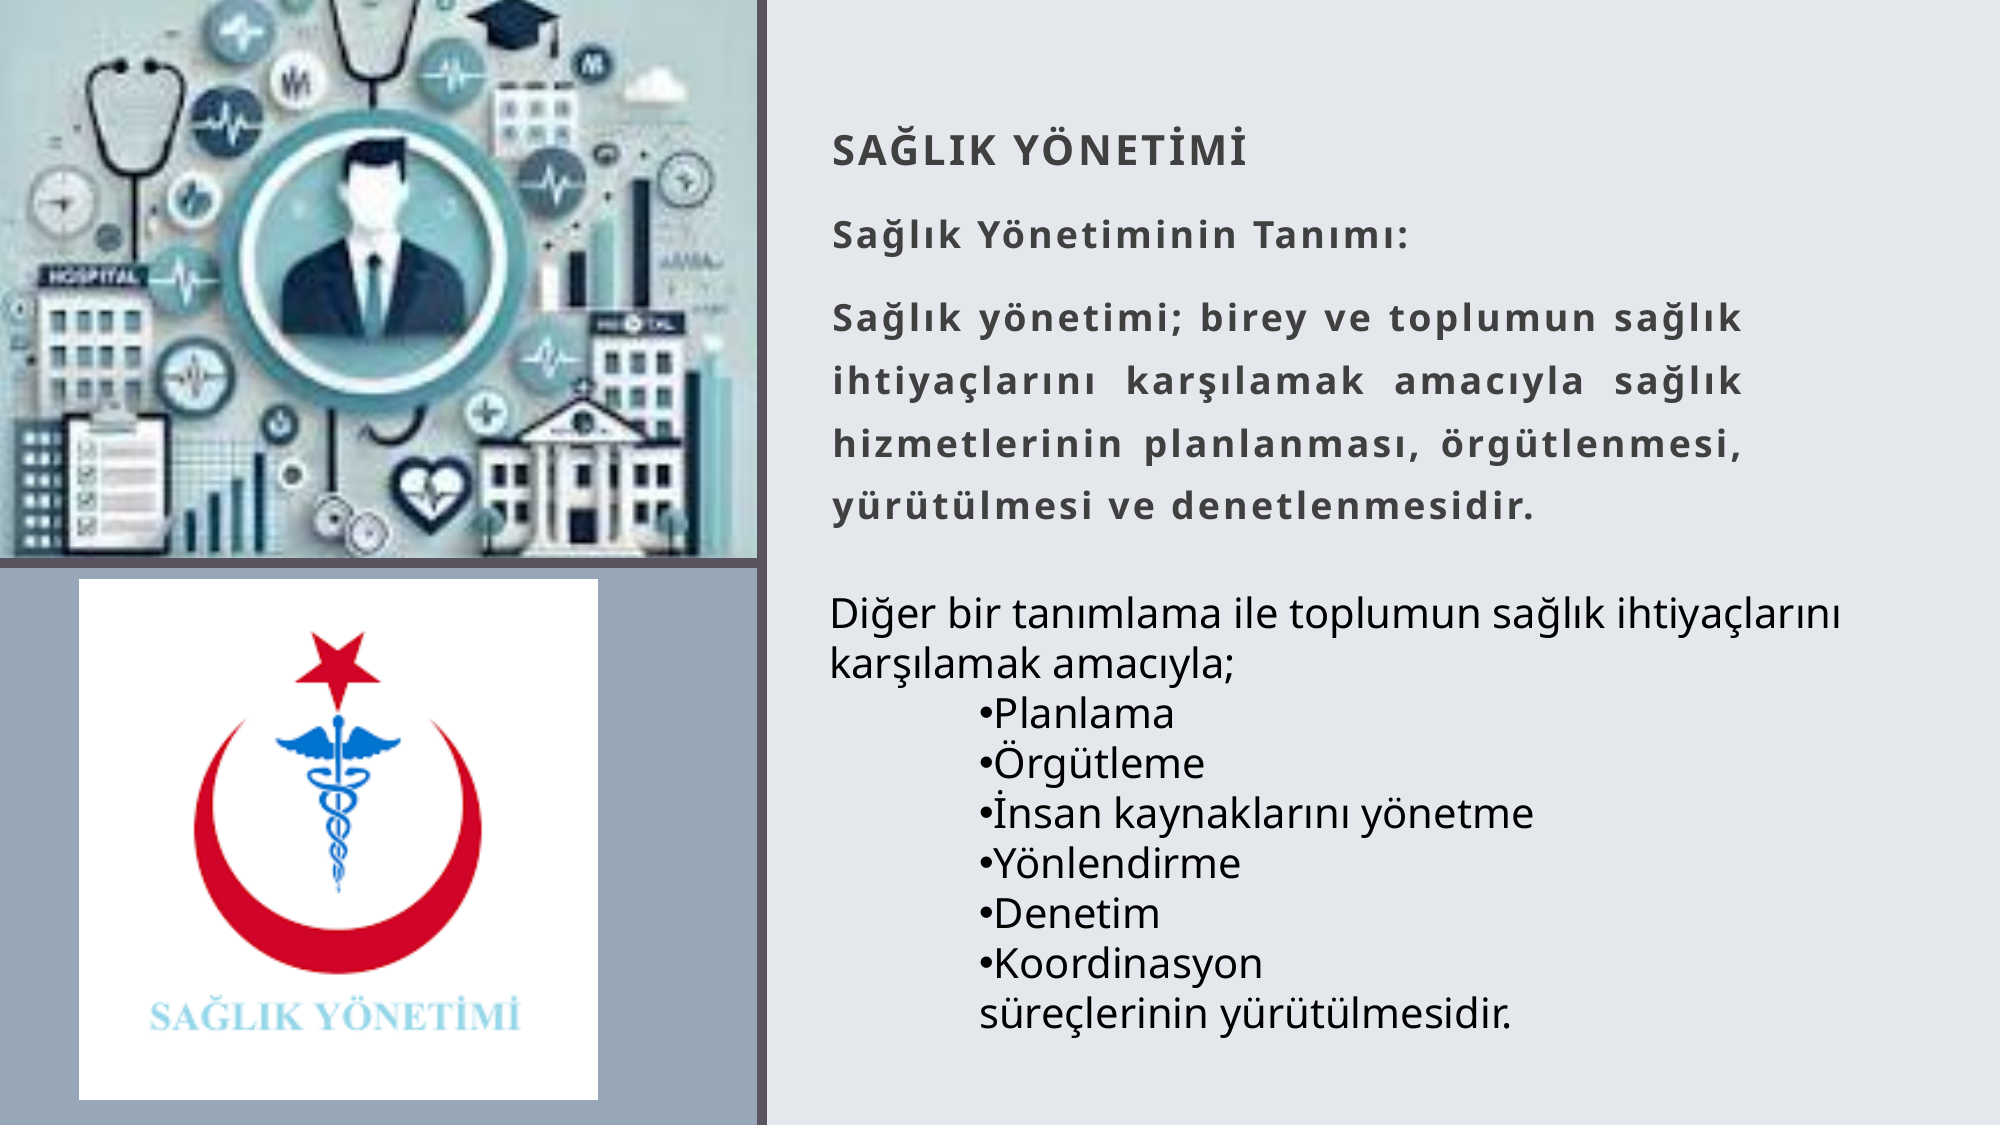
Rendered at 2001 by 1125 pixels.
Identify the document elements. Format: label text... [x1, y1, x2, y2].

list SAĞLIK YÖNETİMİ Sağlık Yönetiminin Tanımı: Sağlık yönetimi; birey ve toplumun sağlık ihtiyaçlarını karşılamak amacıyla sağlık hizmetlerinin planlanması, örgütlenmesi, yürütülmesi ve denetlenmesidir. [814, 46, 1874, 579]
picture [0, 0, 757, 558]
picture [79, 579, 598, 1100]
text_box Diğer bir tanımlama ile toplumun sağlık ihtiyaçlarını karşılamak amacıyla; Planlama Örgütleme İnsan kaynaklarını yönetme Yönlendirme Denetim Koordinasyon süreçlerinin yürütülmesidir. [814, 579, 1945, 1049]
